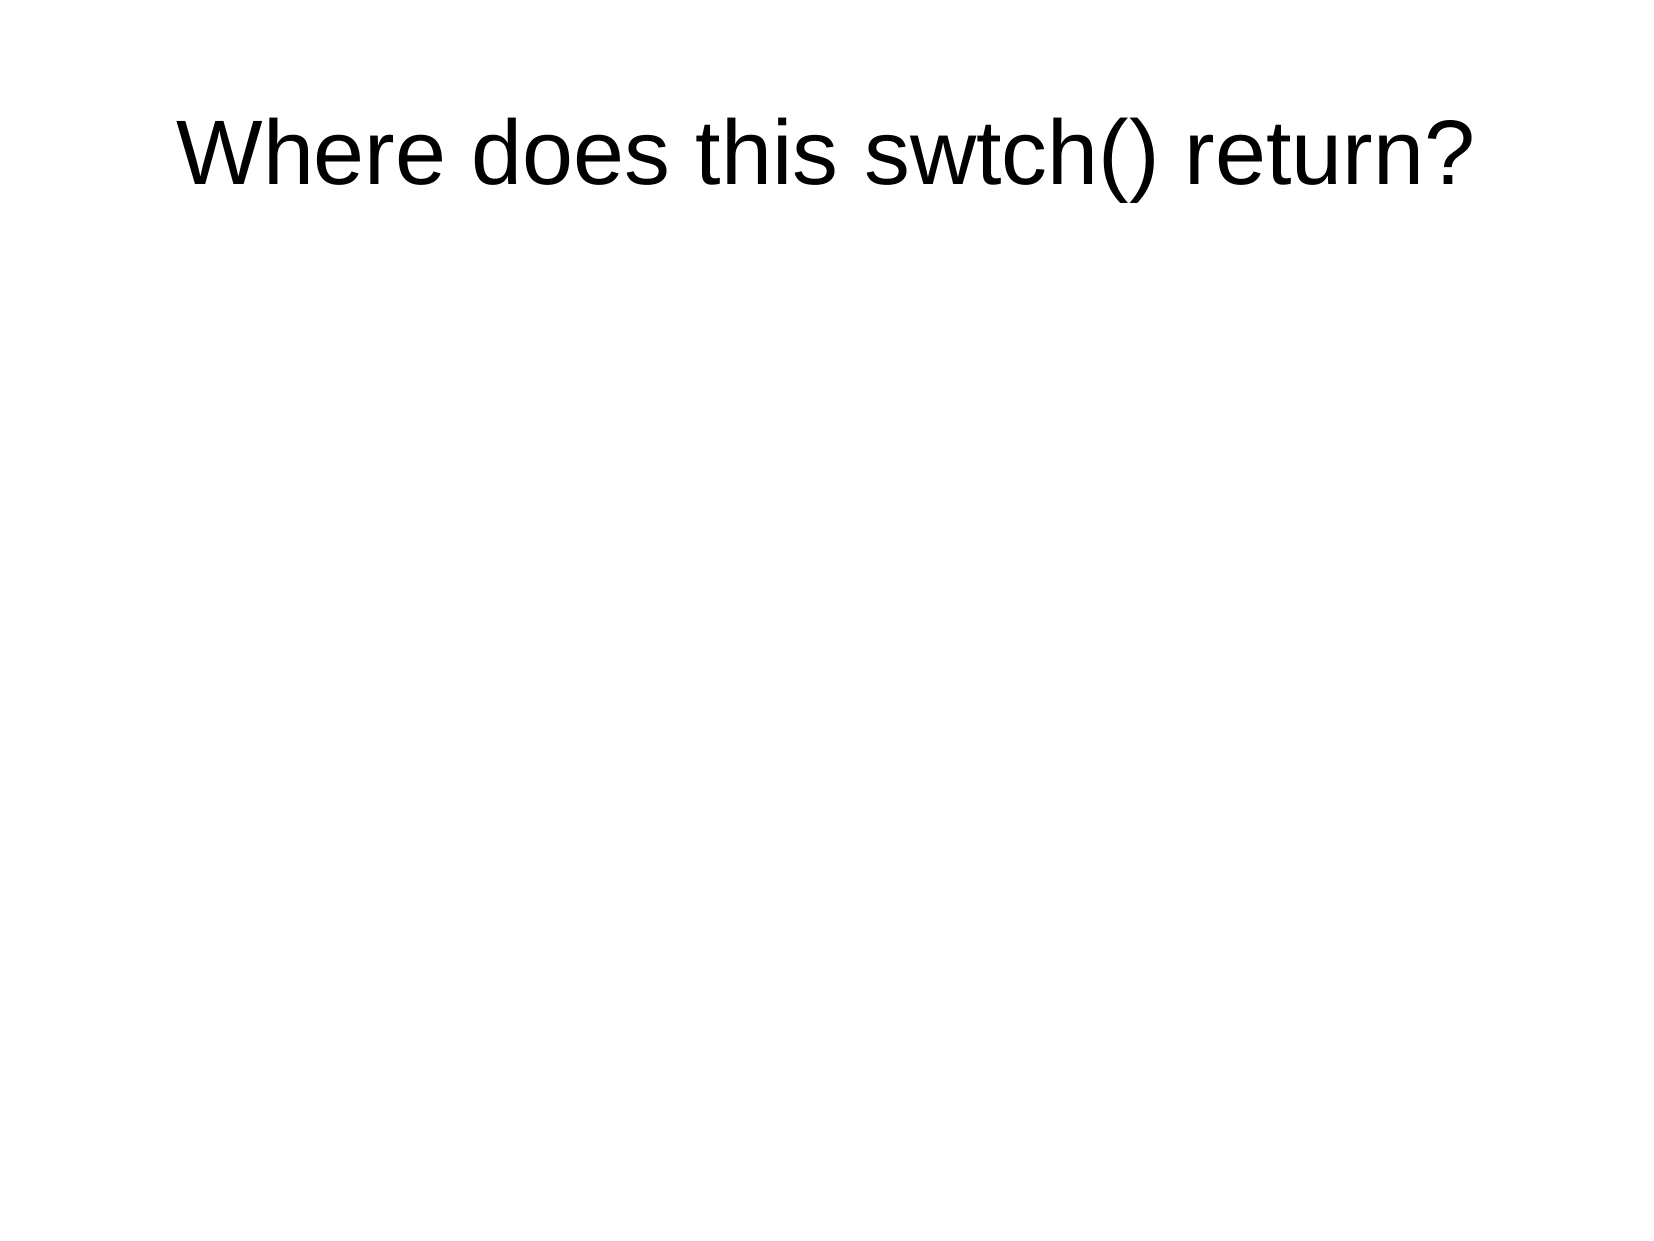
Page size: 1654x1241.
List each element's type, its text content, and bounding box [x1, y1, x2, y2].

title Where does this swtch() return? [82, 49, 1571, 257]
